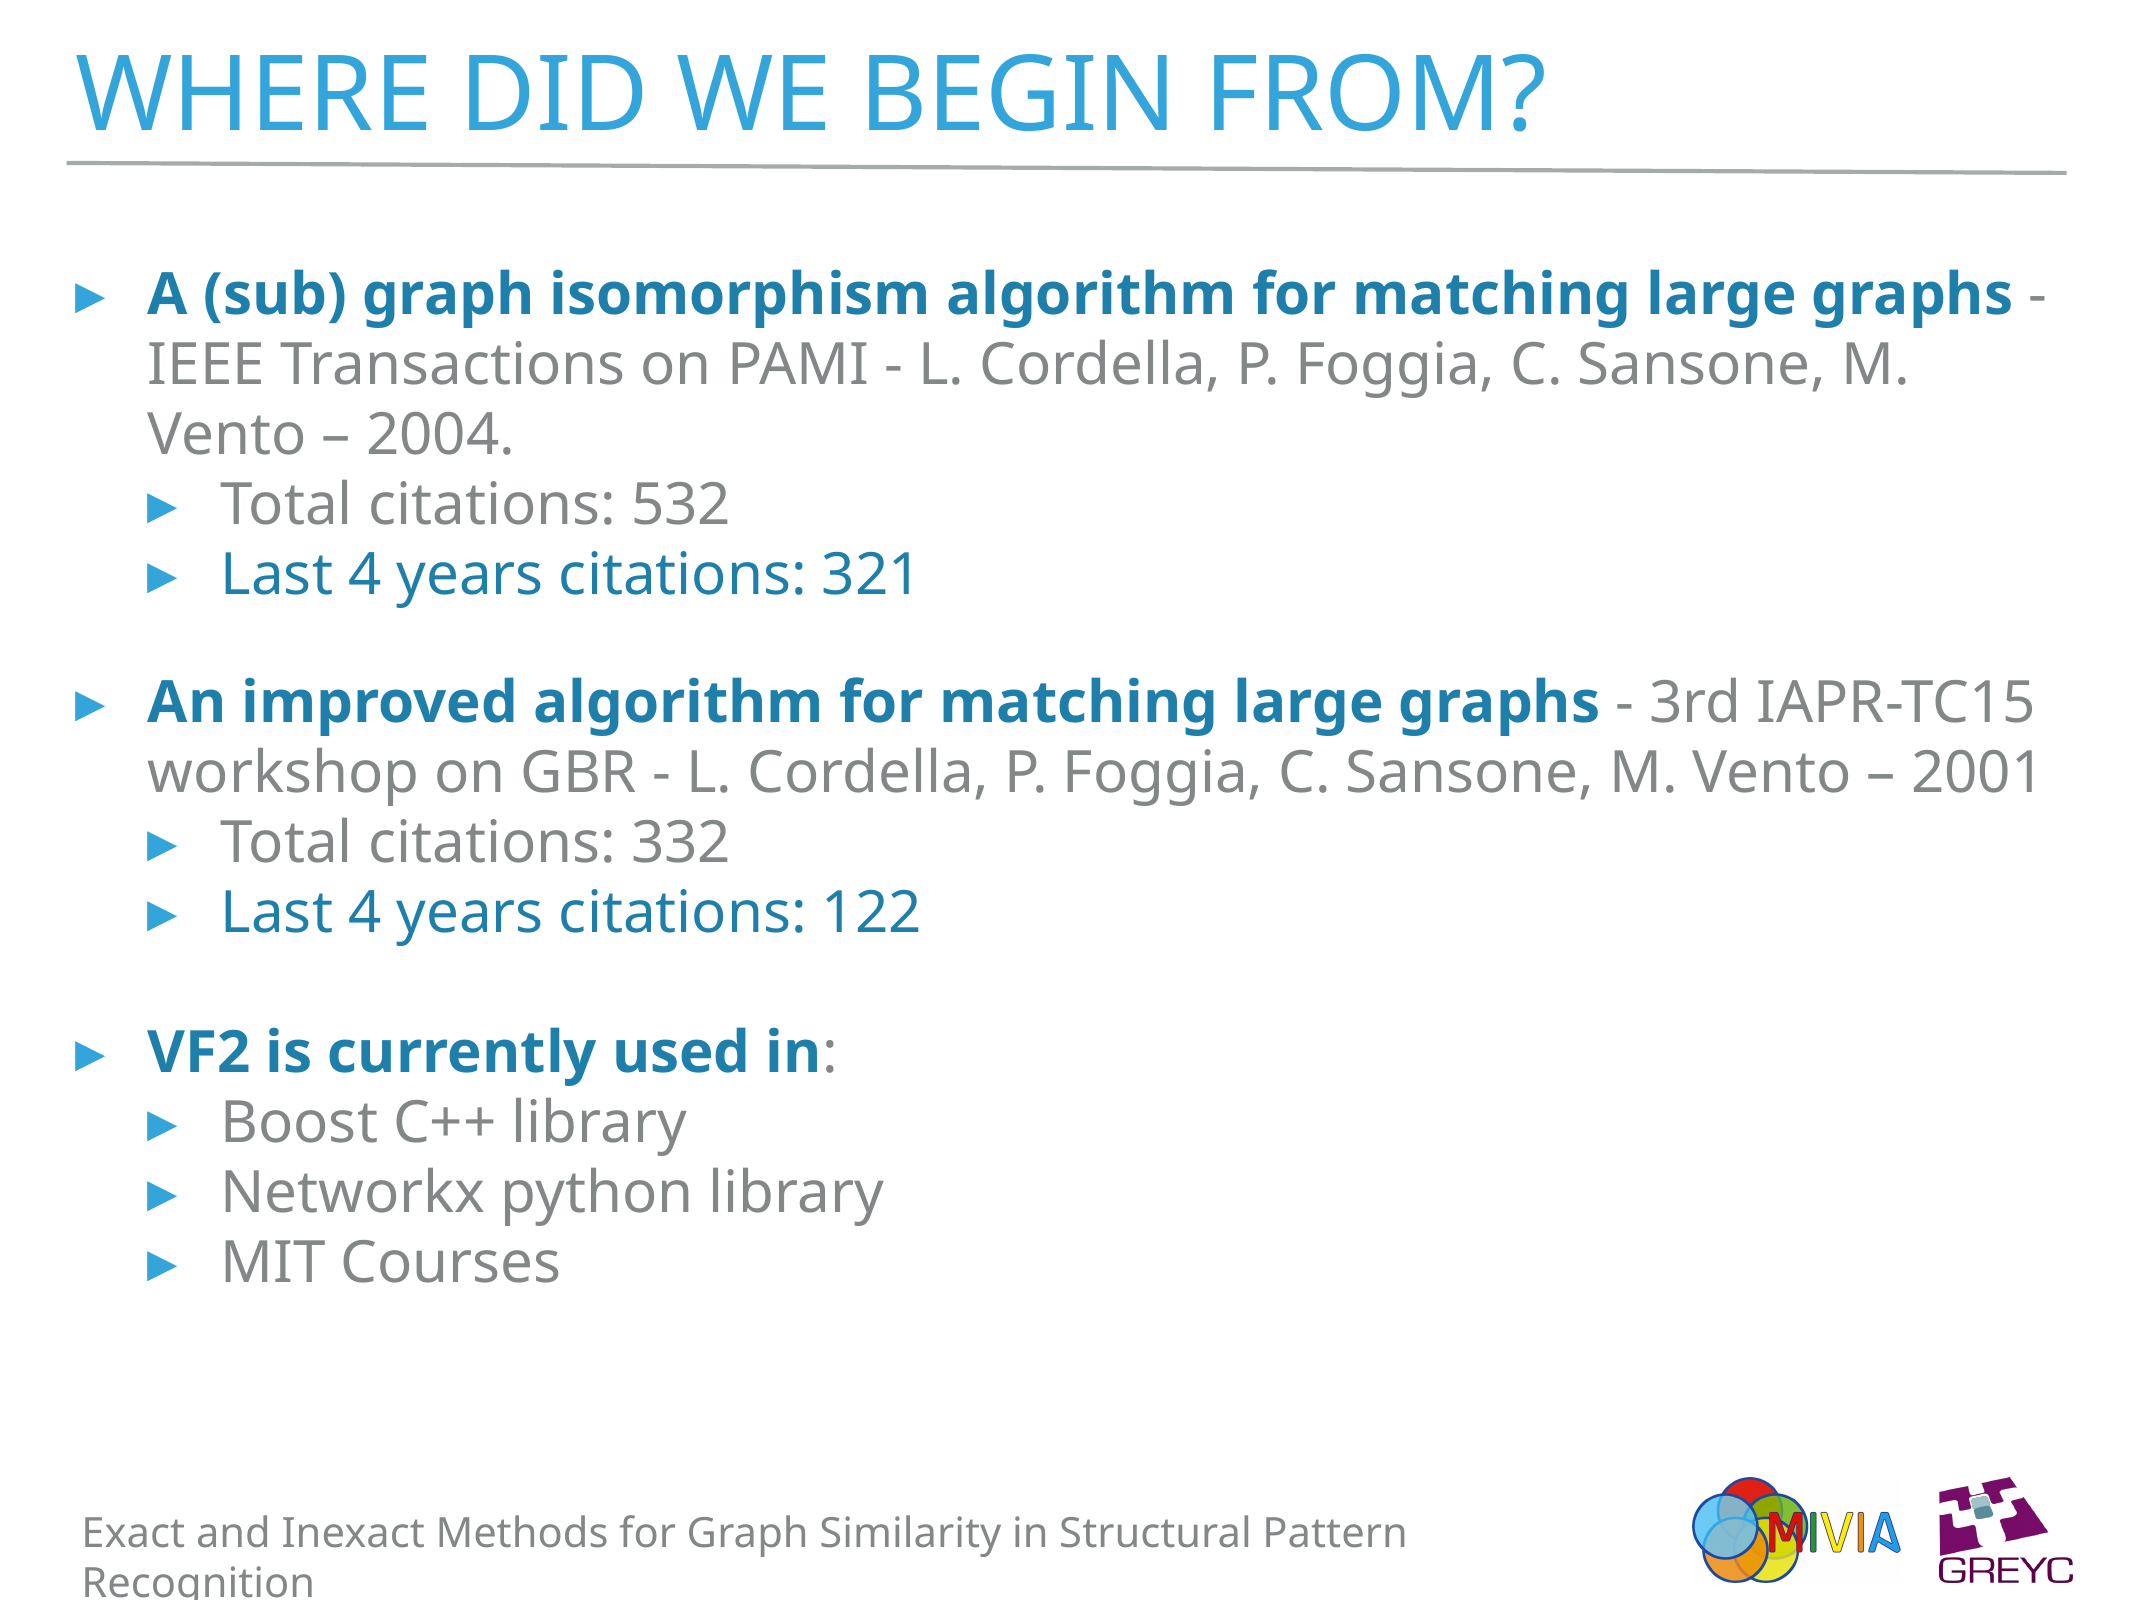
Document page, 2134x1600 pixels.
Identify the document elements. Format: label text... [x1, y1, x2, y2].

picture [1939, 1477, 2073, 1583]
title Where did we begin from? [66, 41, 1662, 161]
list A (sub) graph isomorphism algorithm for matching large graphs - IEEE Transactions on PAMI - L. Cordella, P. Foggia, C. Sansone, M. Vento – 2004. Total citations: 532 Last 4 years citations: 321 An improved algorithm for matching large graphs - 3rd IAPR-TC15 workshop on GBR - L. Cordella, P. Foggia, C. Sansone, M. Vento – 2001 Total citations: 332 Last 4 years citations: 122 VF2 is currently used in: Boost C++ library Networkx python library MIT Courses [66, 247, 2081, 1453]
picture [1692, 1477, 1902, 1583]
